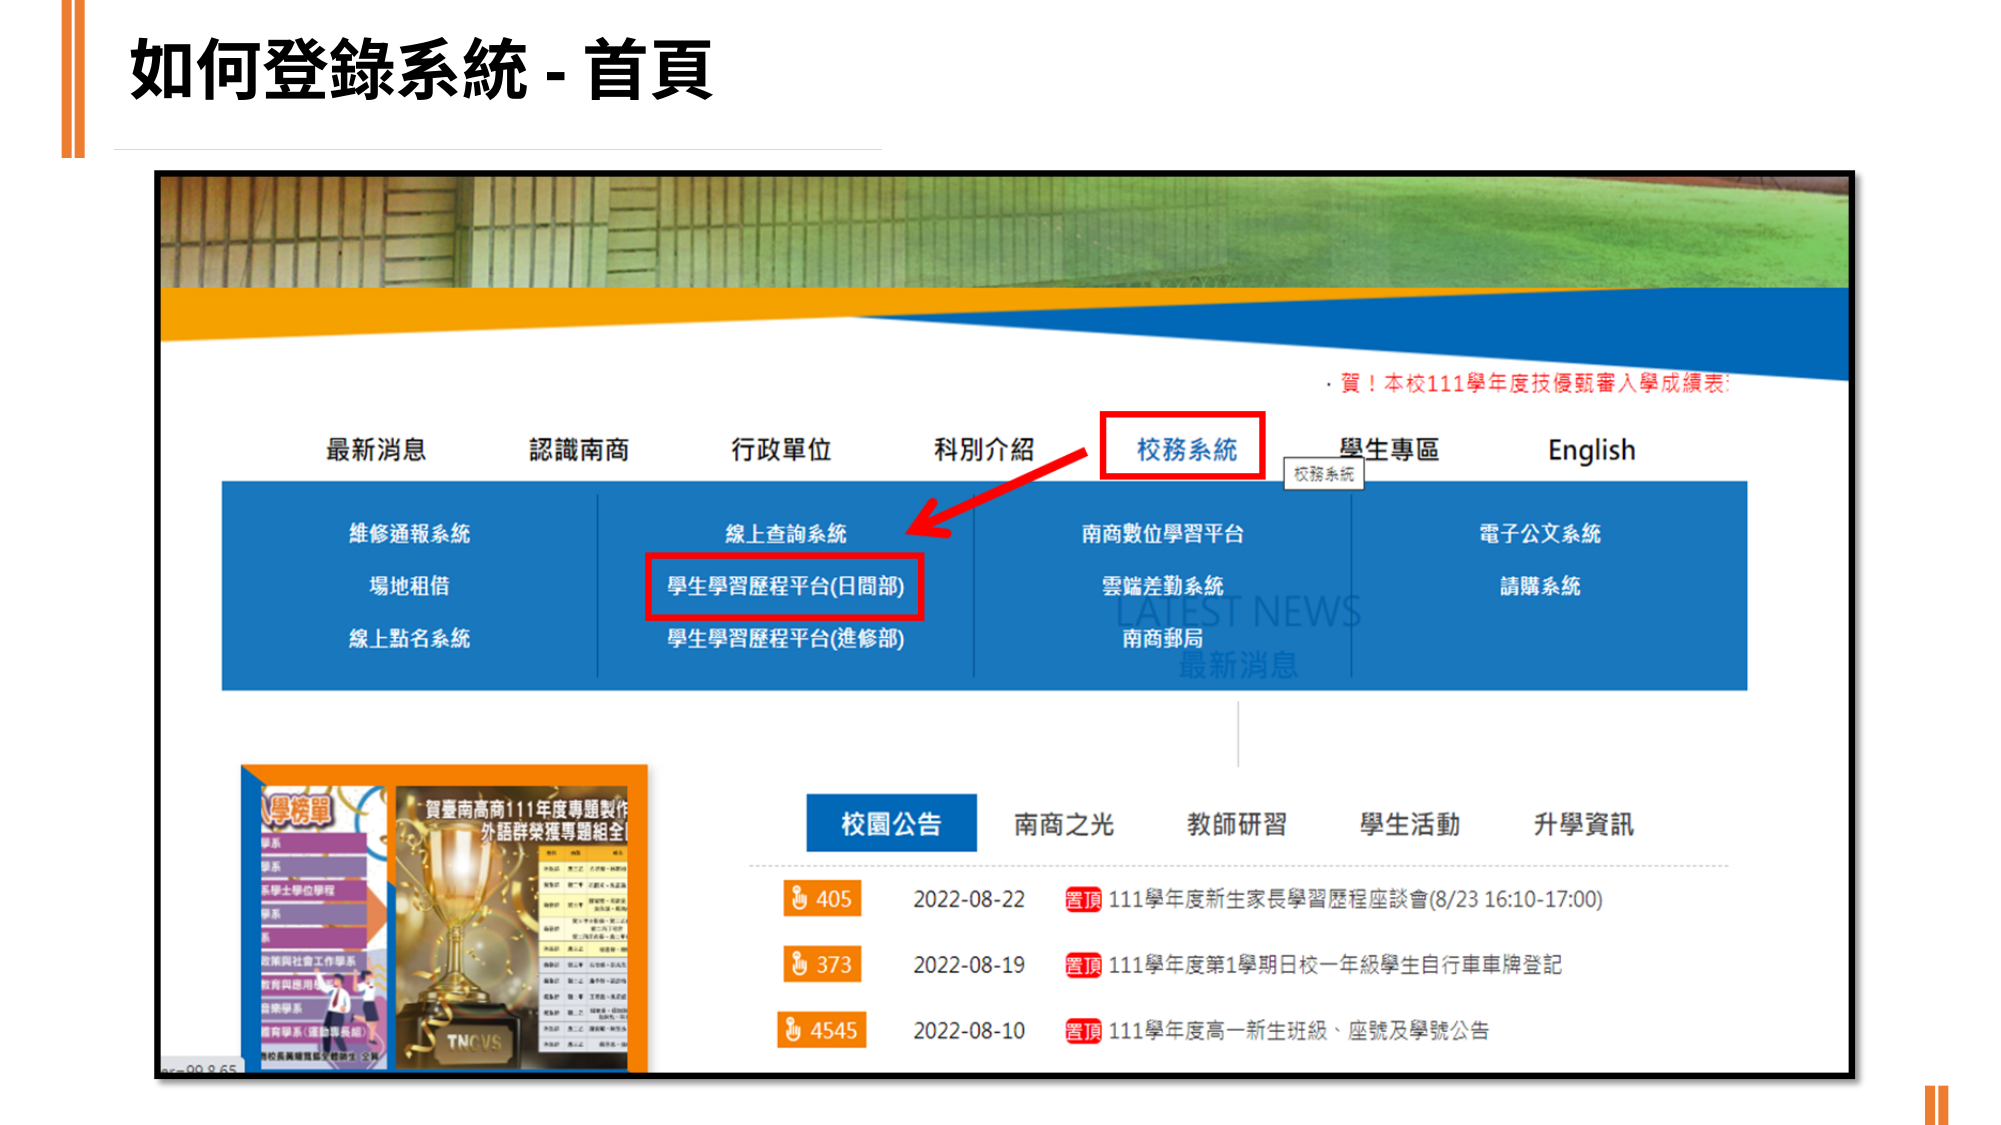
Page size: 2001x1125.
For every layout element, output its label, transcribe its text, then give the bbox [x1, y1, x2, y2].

picture [150, 166, 1869, 1093]
list 如何登錄系統-首頁 [114, 29, 1415, 118]
